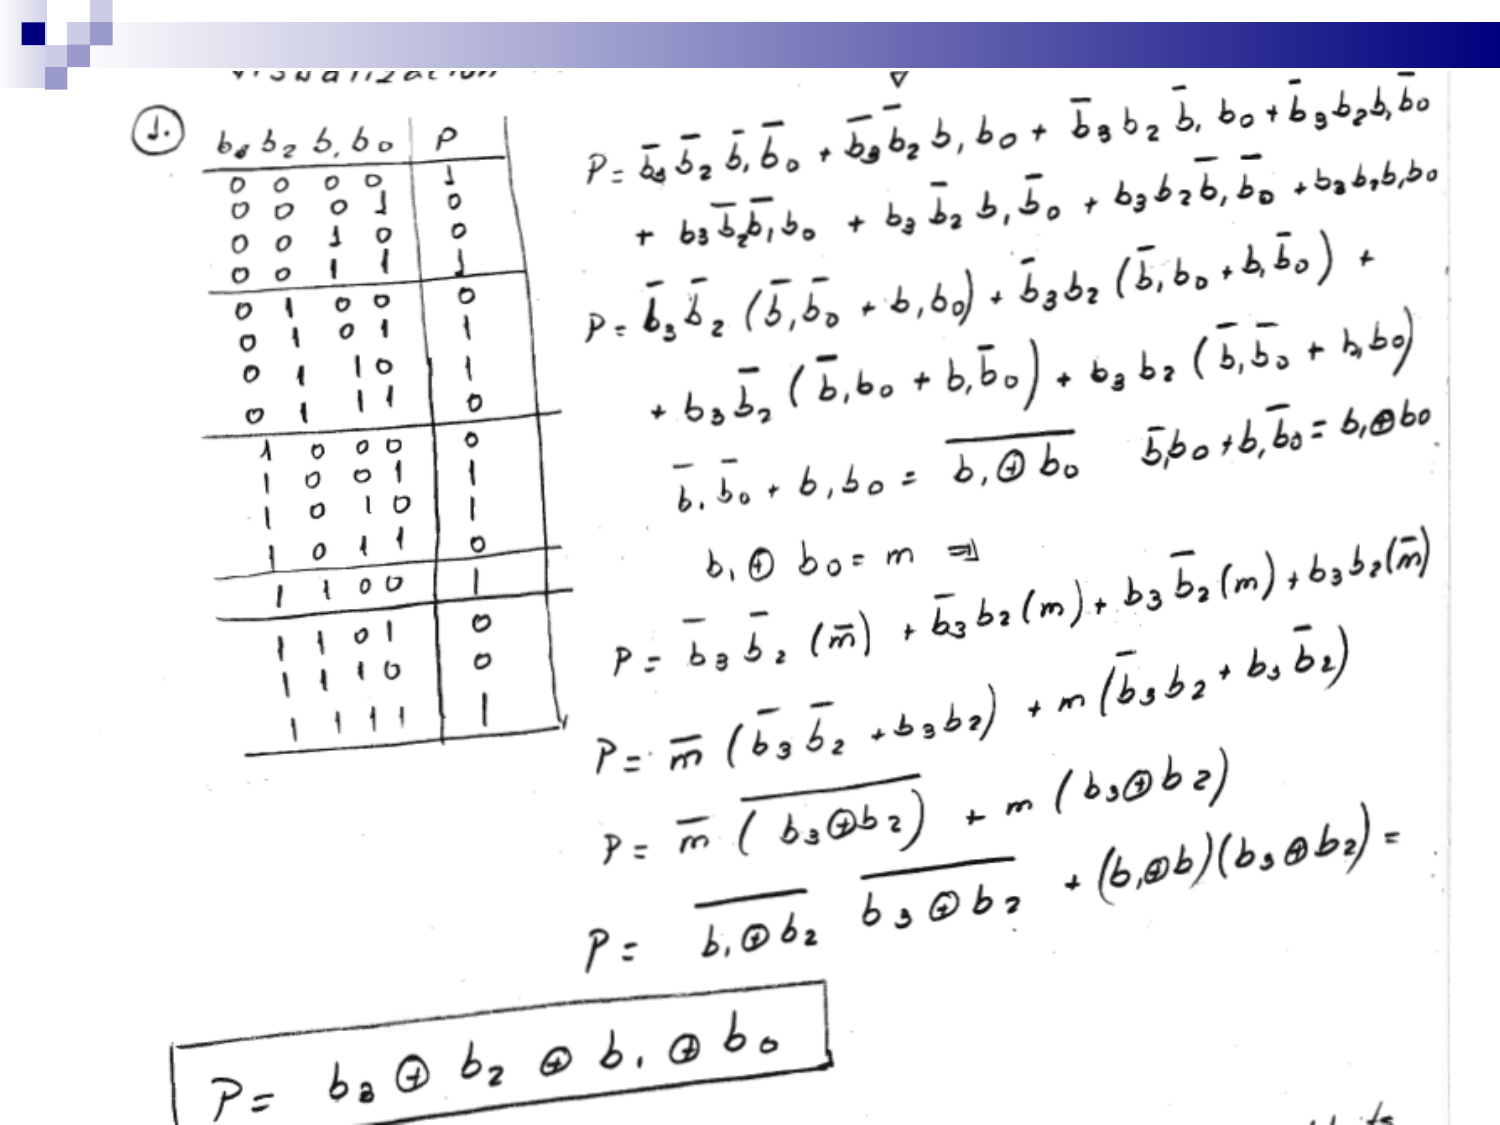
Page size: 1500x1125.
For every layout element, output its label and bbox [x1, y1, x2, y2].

picture [100, 71, 1452, 1125]
